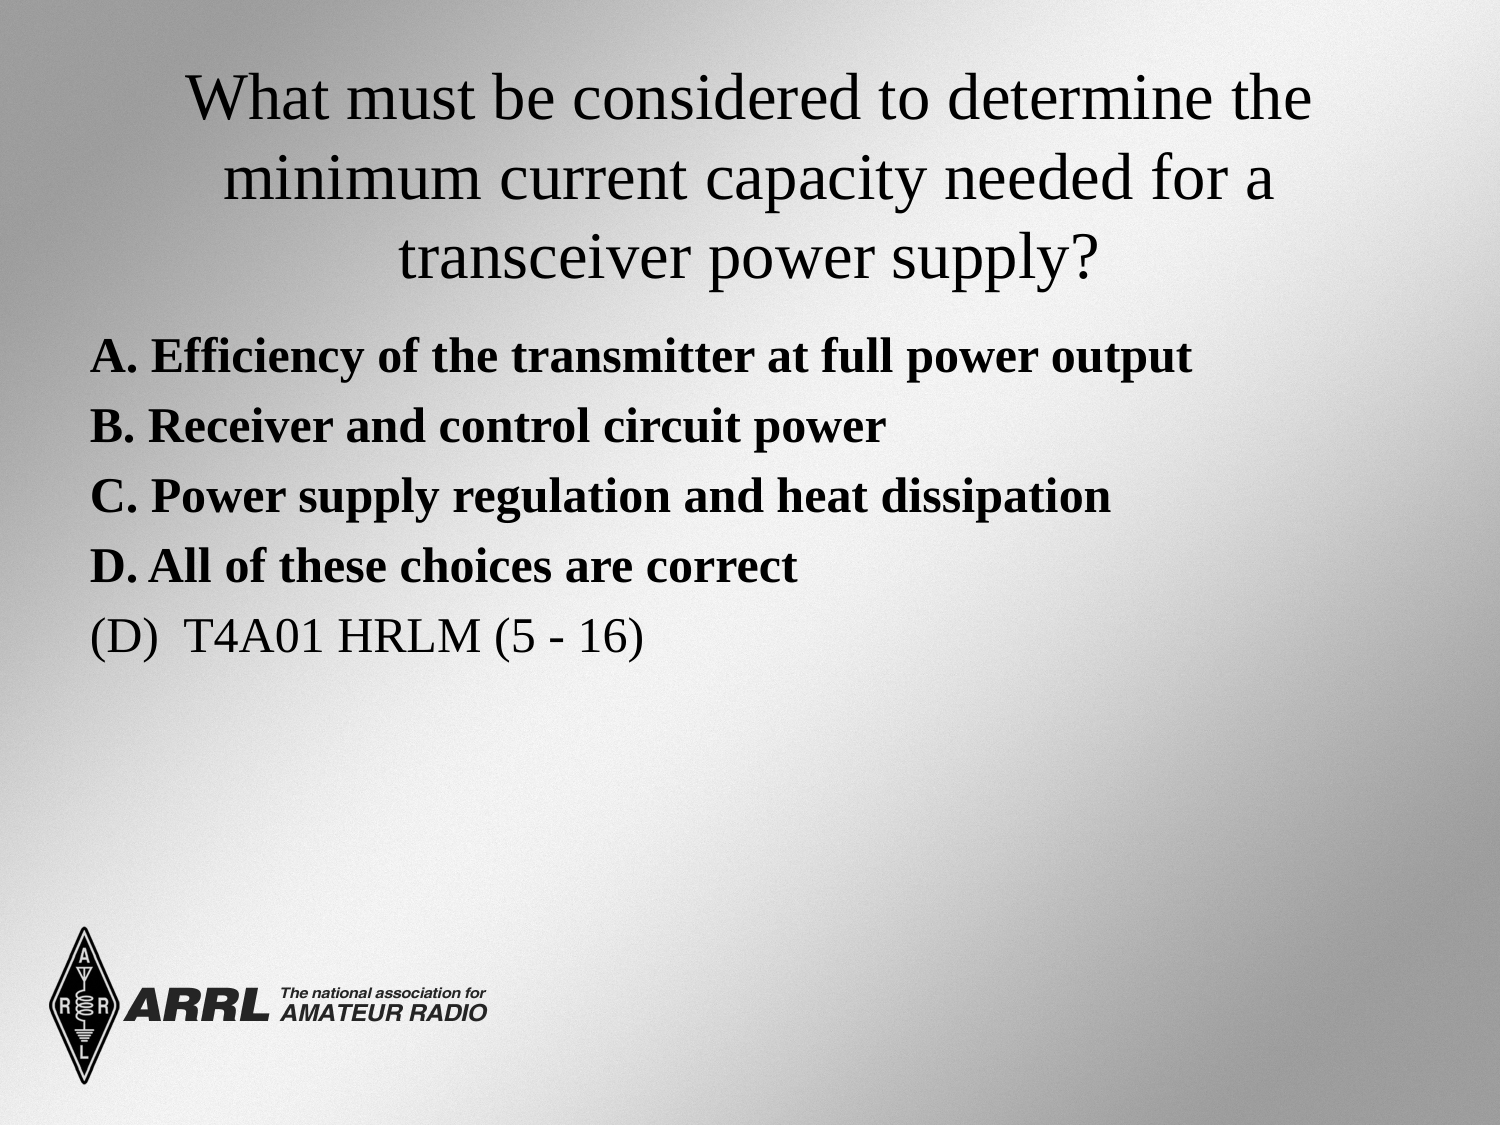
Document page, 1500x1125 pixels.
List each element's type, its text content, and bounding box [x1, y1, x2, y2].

picture [0, 0, 1500, 1125]
title What must be considered to determine the minimum current capacity needed for a transceiver power supply? [75, 45, 1425, 233]
list A. Efficiency of the transmitter at full power output B. Receiver and control circuit power C. Power supply regulation and heat dissipation D. All of these choices are correct (D) T4A01 HRLM (5 - 16) [75, 314, 1425, 1020]
